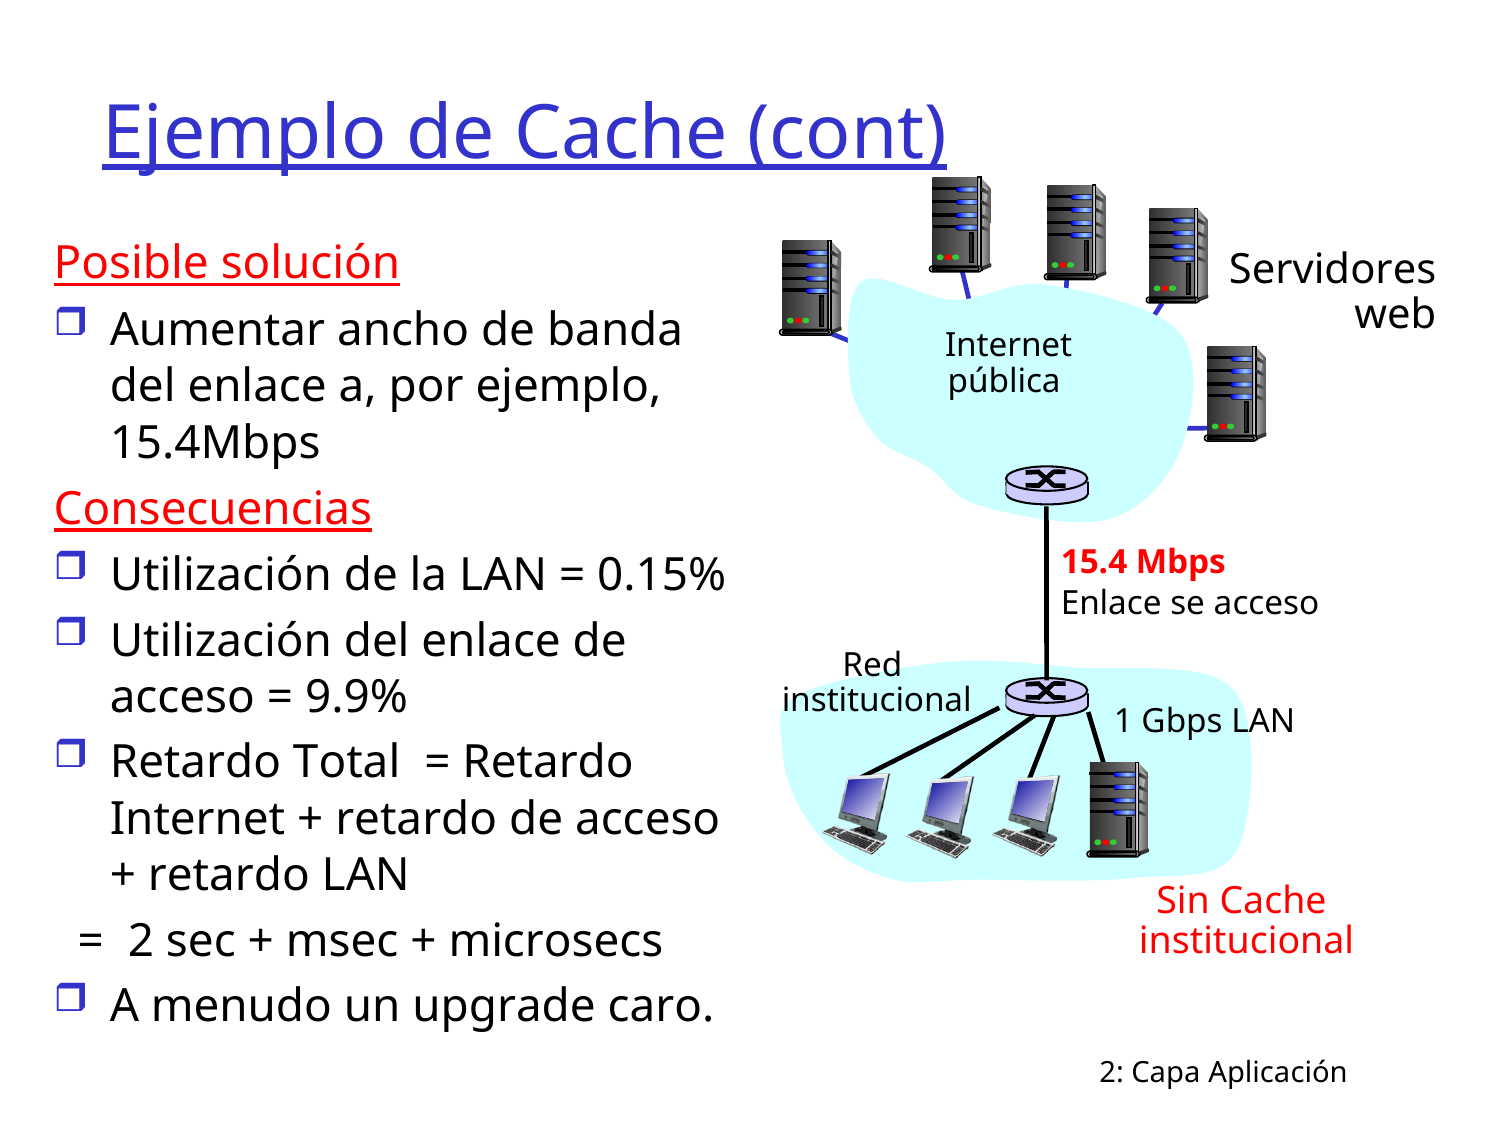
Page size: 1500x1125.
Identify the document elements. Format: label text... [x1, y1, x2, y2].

text_box [841, 778, 884, 820]
title Ejemplo de Cache (cont) [87, 37, 1363, 225]
text_box [849, 660, 1252, 883]
text_box Red institucional [766, 639, 988, 727]
text_box [1204, 346, 1267, 442]
picture [805, 769, 1062, 865]
text_box [780, 727, 954, 817]
text_box [847, 278, 1194, 523]
text_box 15.4 Mbps Enlace se acceso [1045, 537, 1335, 629]
text_box [925, 781, 968, 824]
text_box 1 Gbps LAN [1098, 696, 1311, 749]
text_box Internet pública [921, 320, 1088, 408]
text_box [1011, 779, 1054, 822]
text_box [1146, 208, 1209, 303]
text_box [779, 240, 842, 336]
list Posible solución Aumentar ancho de banda del enlace a, por ejemplo, 15.4Mbps Consecuencias Utilización de la LAN = 0.15% Utilización del enlace de acceso = 9.9% Retardo Total = Retardo Internet + retardo de acceso + retardo LAN = 2 sec + msec + microsecs A menudo un upgrade caro. [39, 226, 769, 1059]
text_box [929, 177, 992, 272]
text_box [1044, 185, 1107, 280]
text_box Servidores web [1213, 239, 1452, 346]
text_box Sin Cache institucional [1123, 873, 1370, 970]
